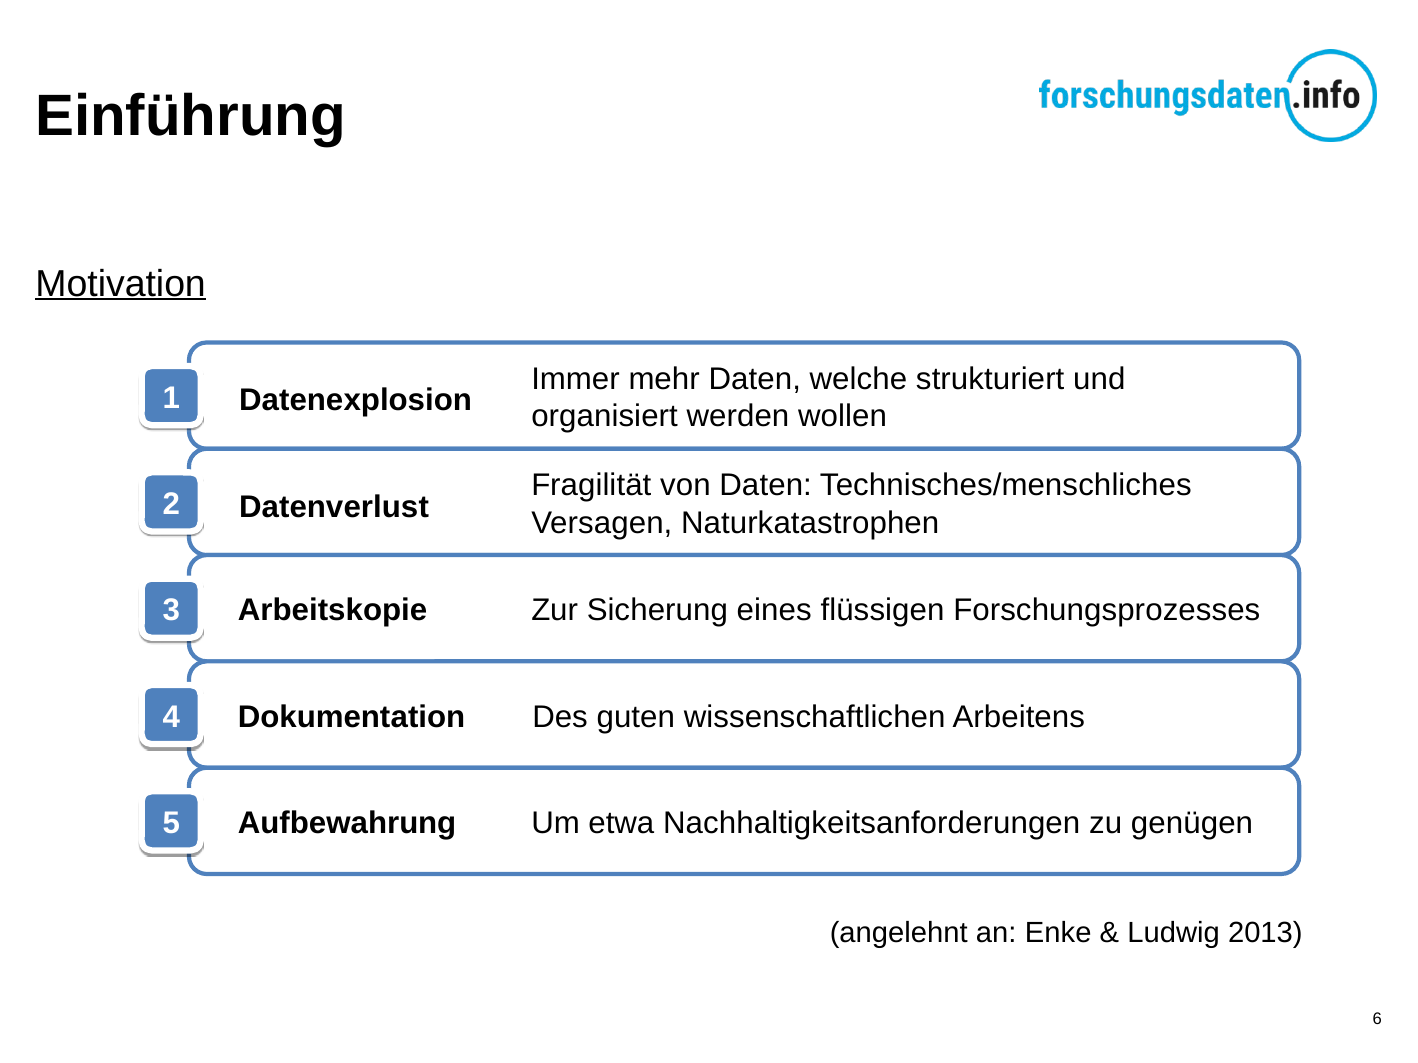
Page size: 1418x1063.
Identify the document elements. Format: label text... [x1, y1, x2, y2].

text_box Dokumentation Des guten wissenschaftlichen Arbeitens [188, 661, 1300, 768]
text_box Fragilität von Daten: Technisches/menschliches Versagen, Naturkatastrophen [188, 448, 1300, 555]
picture [1342, 107, 1377, 142]
text_box 4 [141, 684, 201, 745]
text_box Datenexplosion [224, 372, 544, 425]
text_box 2 [141, 472, 201, 532]
list Motivation [35, 236, 1382, 880]
title Einführung [35, 76, 1022, 236]
text_box Immer mehr Daten, welche strukturiert und organisiert werden wollen [188, 342, 1300, 449]
text_box 3 [141, 578, 201, 638]
text_box 1 [141, 366, 201, 426]
text_box Arbeitskopie Zur Sicherung eines flüssigen Forschungsprozesses [188, 555, 1300, 661]
picture [1039, 49, 1372, 142]
slide_number <Nummer> [1015, 1003, 1382, 1028]
picture [1339, 49, 1377, 85]
text_box Aufbewahrung Um etwa Nachhaltigkeitsanforderungen zu genügen [188, 767, 1300, 875]
text_box (angelehnt an: Enke & Ludwig 2013) [815, 906, 1418, 956]
text_box 5 [141, 791, 201, 851]
text_box Datenverlust [224, 478, 544, 531]
